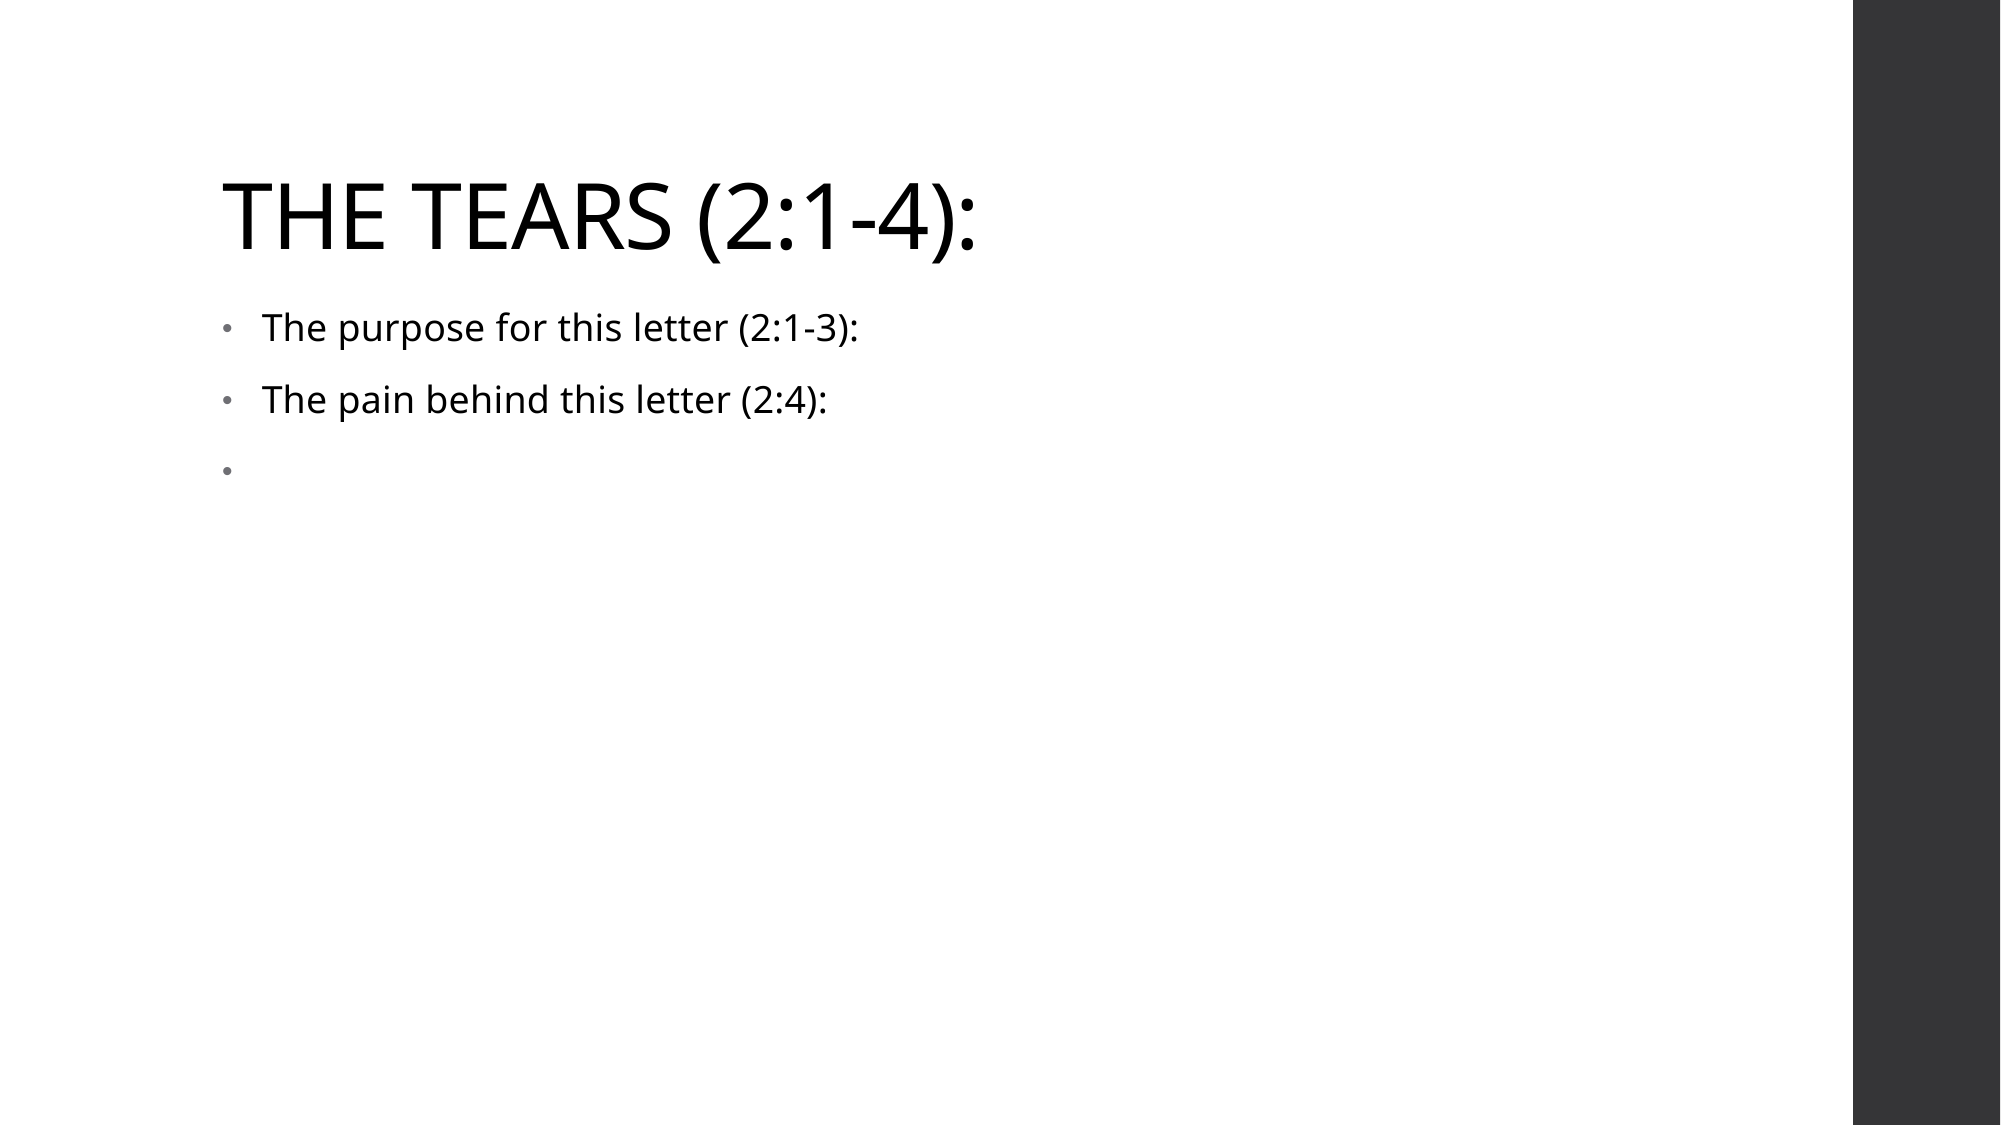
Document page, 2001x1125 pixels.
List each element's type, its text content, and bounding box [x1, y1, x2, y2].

title THE TEARS (2:1-4): [206, 60, 1797, 278]
list The purpose for this letter (2:1-3): The pain behind this letter (2:4): [206, 299, 1617, 1014]
